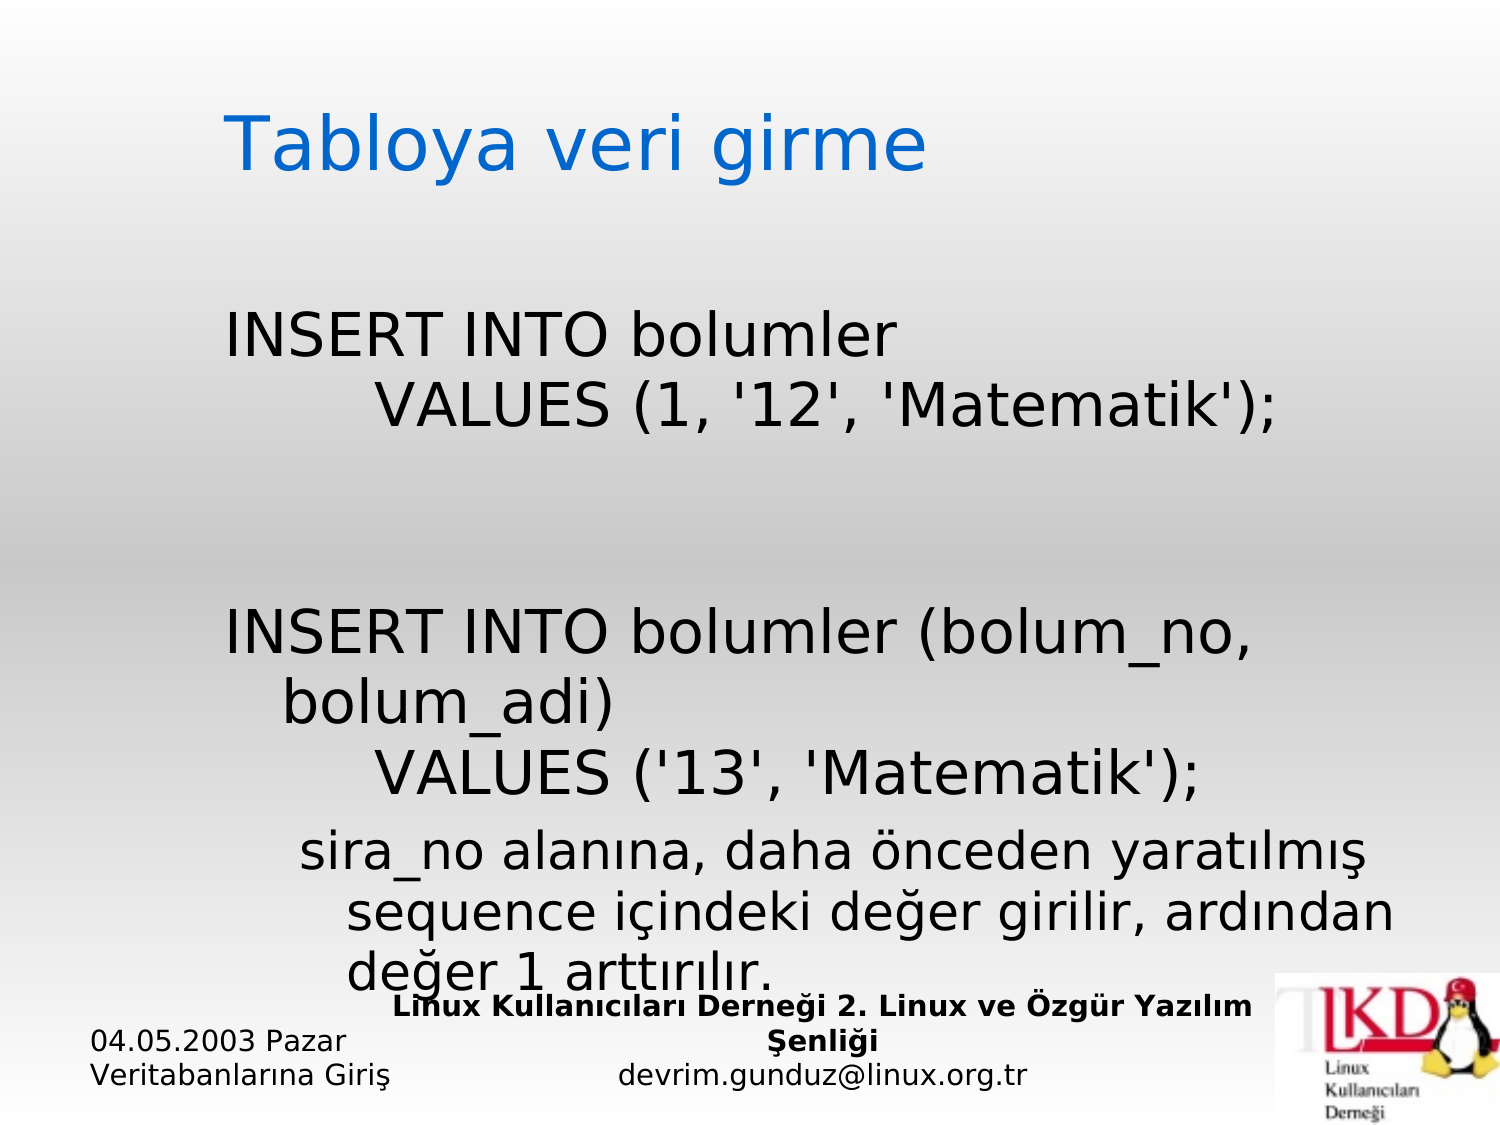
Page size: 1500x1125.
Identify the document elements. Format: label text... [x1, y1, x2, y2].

list INSERT INTO bolumler VALUES (1, '12', 'Matematik'); INSERT INTO bolumler (bolum_no, bolum_adi) VALUES ('13', 'Matematik'); sira_no alanına, daha önceden yaratılmış sequence içindeki değer girilir, ardından değer 1 arttırılır. [224, 299, 1425, 1064]
picture [1275, 973, 1500, 1125]
title Tabloya veri girme [224, 49, 1425, 238]
